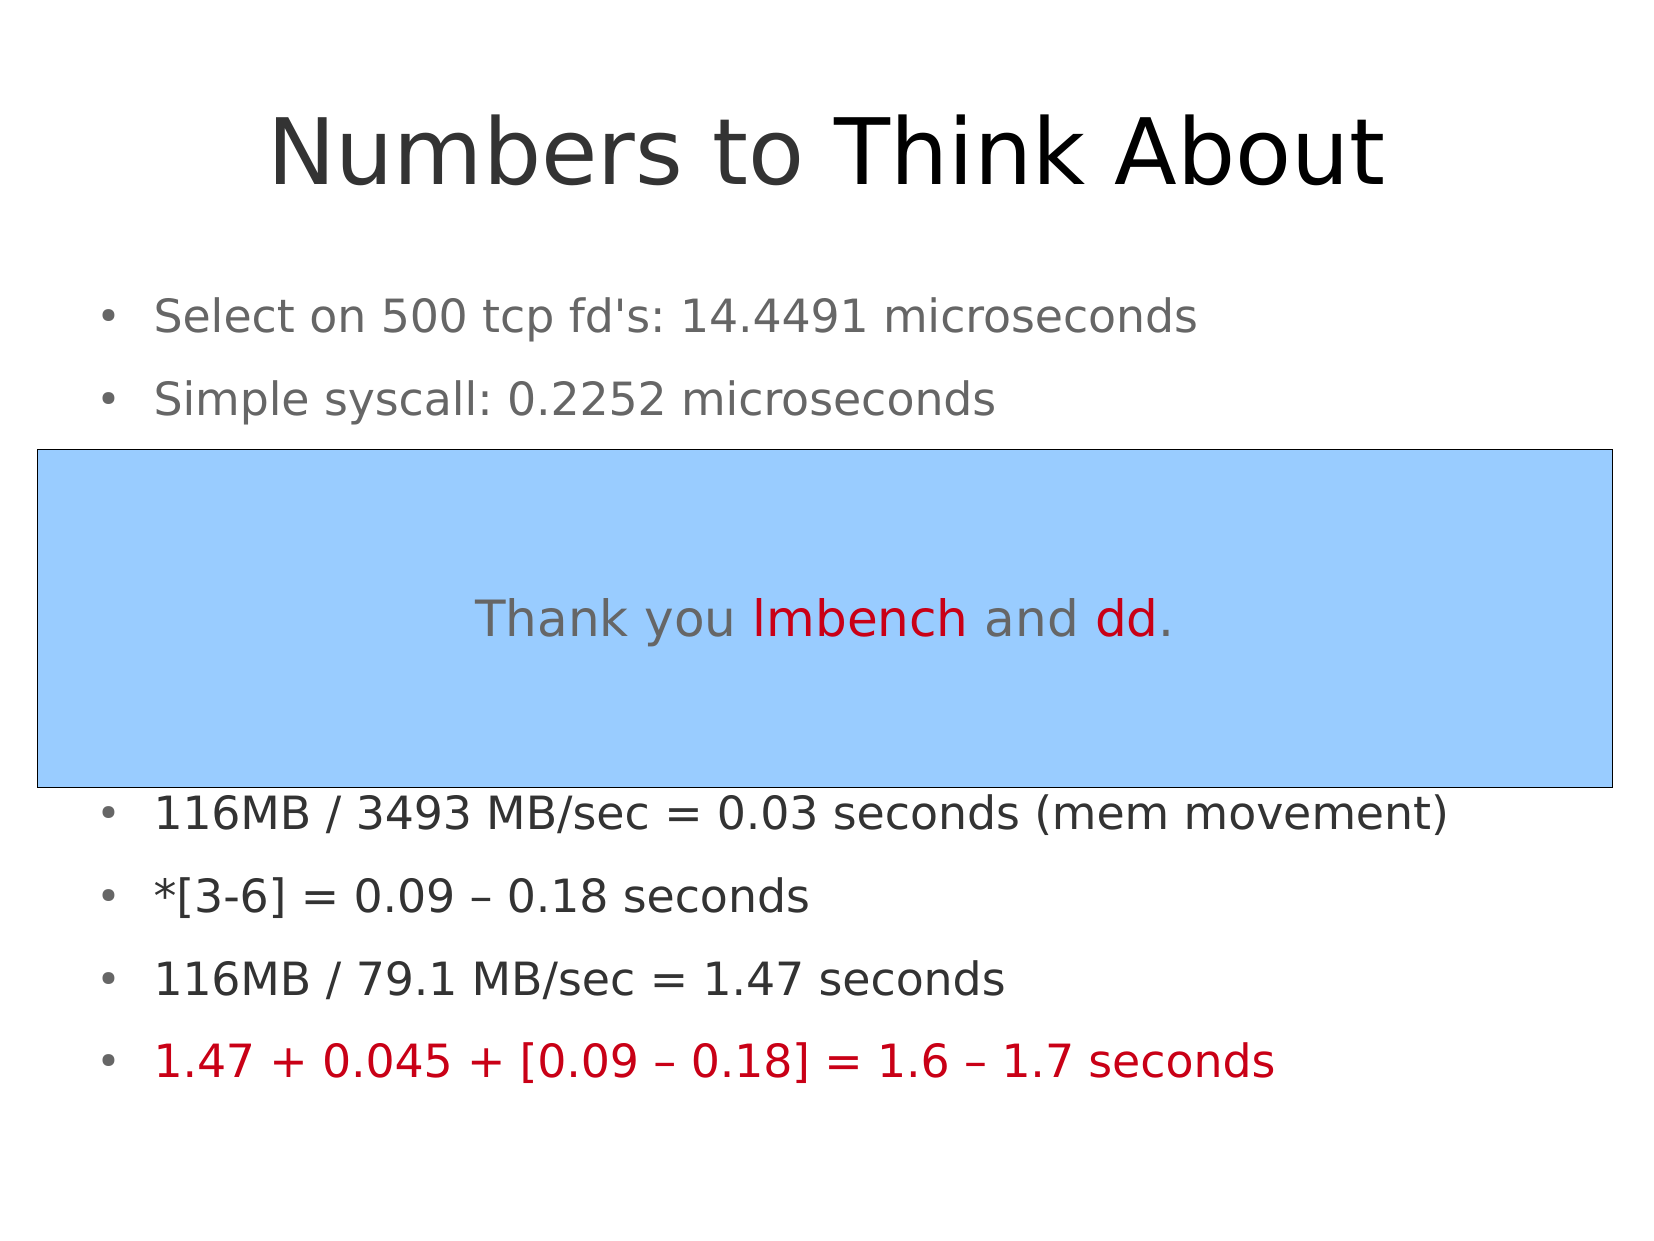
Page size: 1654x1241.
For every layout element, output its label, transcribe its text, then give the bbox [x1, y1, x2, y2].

list Select on 500 tcp fd's: 14.4491 microseconds Simple syscall: 0.2252 microseconds STREAM copy bandwidth: 3493.08 MB/sec Socket bandwidth using localhost: 2584.65 MB/sec Estimated disk write bandwidth: 79.1 MB/sec 116MB / 2584.65 MB/sec = .045 seconds (transfer) 116MB / 3493 MB/sec = 0.03 seconds (mem movement) *[3-6] = 0.09 – 0.18 seconds 116MB / 79.1 MB/sec = 1.47 seconds 1.47 + 0.045 + [0.09 – 0.18] = 1.6 – 1.7 seconds [82, 290, 1571, 449]
text_box Thank you lmbench and dd. [37, 449, 1613, 788]
title Numbers to Think About [82, 49, 1571, 257]
list Select on 500 tcp fd's: 14.4491 microseconds Simple syscall: 0.2252 microseconds STREAM copy bandwidth: 3493.08 MB/sec Socket bandwidth using localhost: 2584.65 MB/sec Estimated disk write bandwidth: 79.1 MB/sec 116MB / 2584.65 MB/sec = .045 seconds (transfer) 116MB / 3493 MB/sec = 0.03 seconds (mem movement) *[3-6] = 0.09 – 0.18 seconds 116MB / 79.1 MB/sec = 1.47 seconds 1.47 + 0.045 + [0.09 – 0.18] = 1.6 – 1.7 seconds [82, 788, 1571, 1109]
